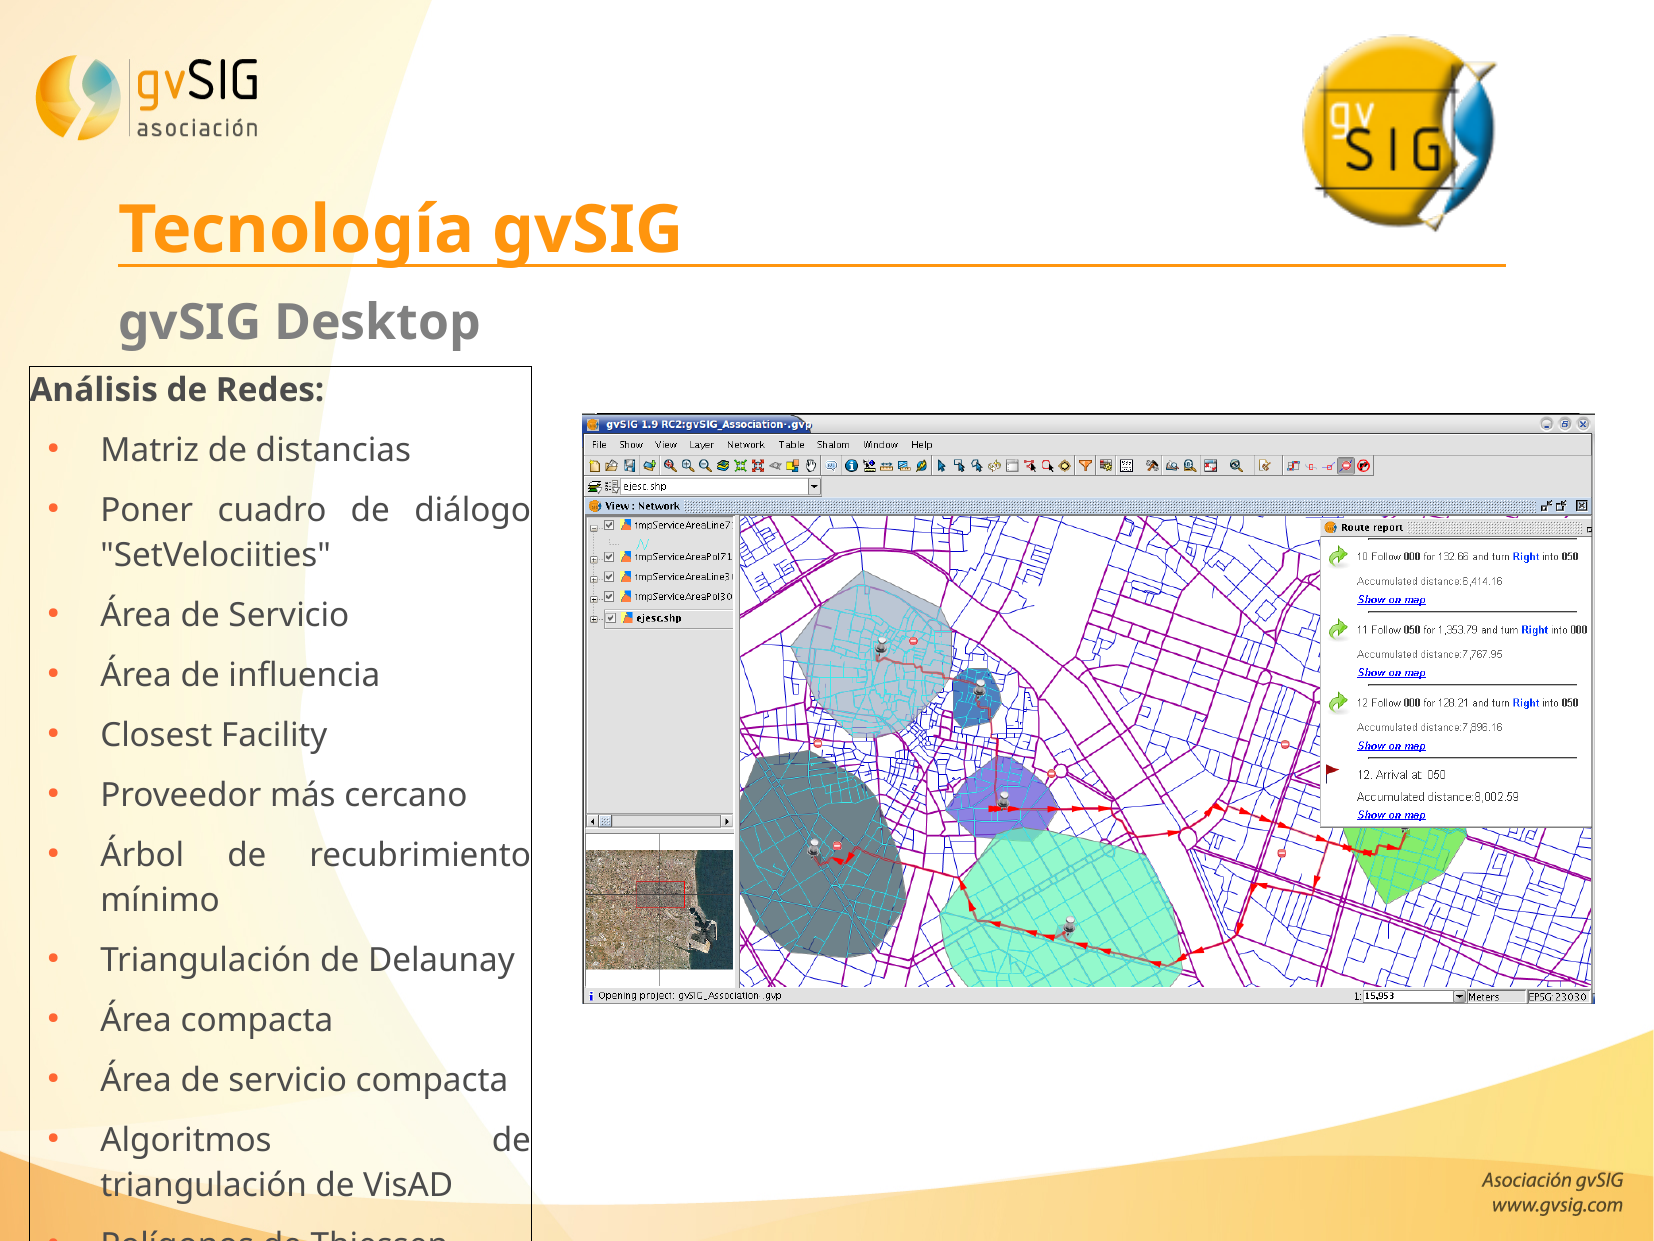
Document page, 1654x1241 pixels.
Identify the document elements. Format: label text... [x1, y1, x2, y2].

title gvSIG Desktop [118, 276, 857, 365]
picture [280, 1236, 318, 1241]
picture [146, 1236, 277, 1241]
picture [335, 1236, 531, 1241]
picture [0, 0, 1654, 1241]
picture [106, 1236, 115, 1241]
picture [321, 1236, 332, 1241]
title Tecnología gvSIG [118, 177, 1607, 276]
list Análisis de Redes: Matriz de distancias Poner cuadro de diálogo "SetVelociities" Área de Servicio Área de influencia Closest Facility Proveedor más cercano Árbol de recubrimiento mínimo Triangulación de Delaunay Área compacta Área de servicio compacta Algoritmos de triangulación de VisAD Polígonos de Thiessen [29, 366, 532, 1236]
picture [118, 1236, 143, 1241]
picture [30, 1236, 103, 1241]
